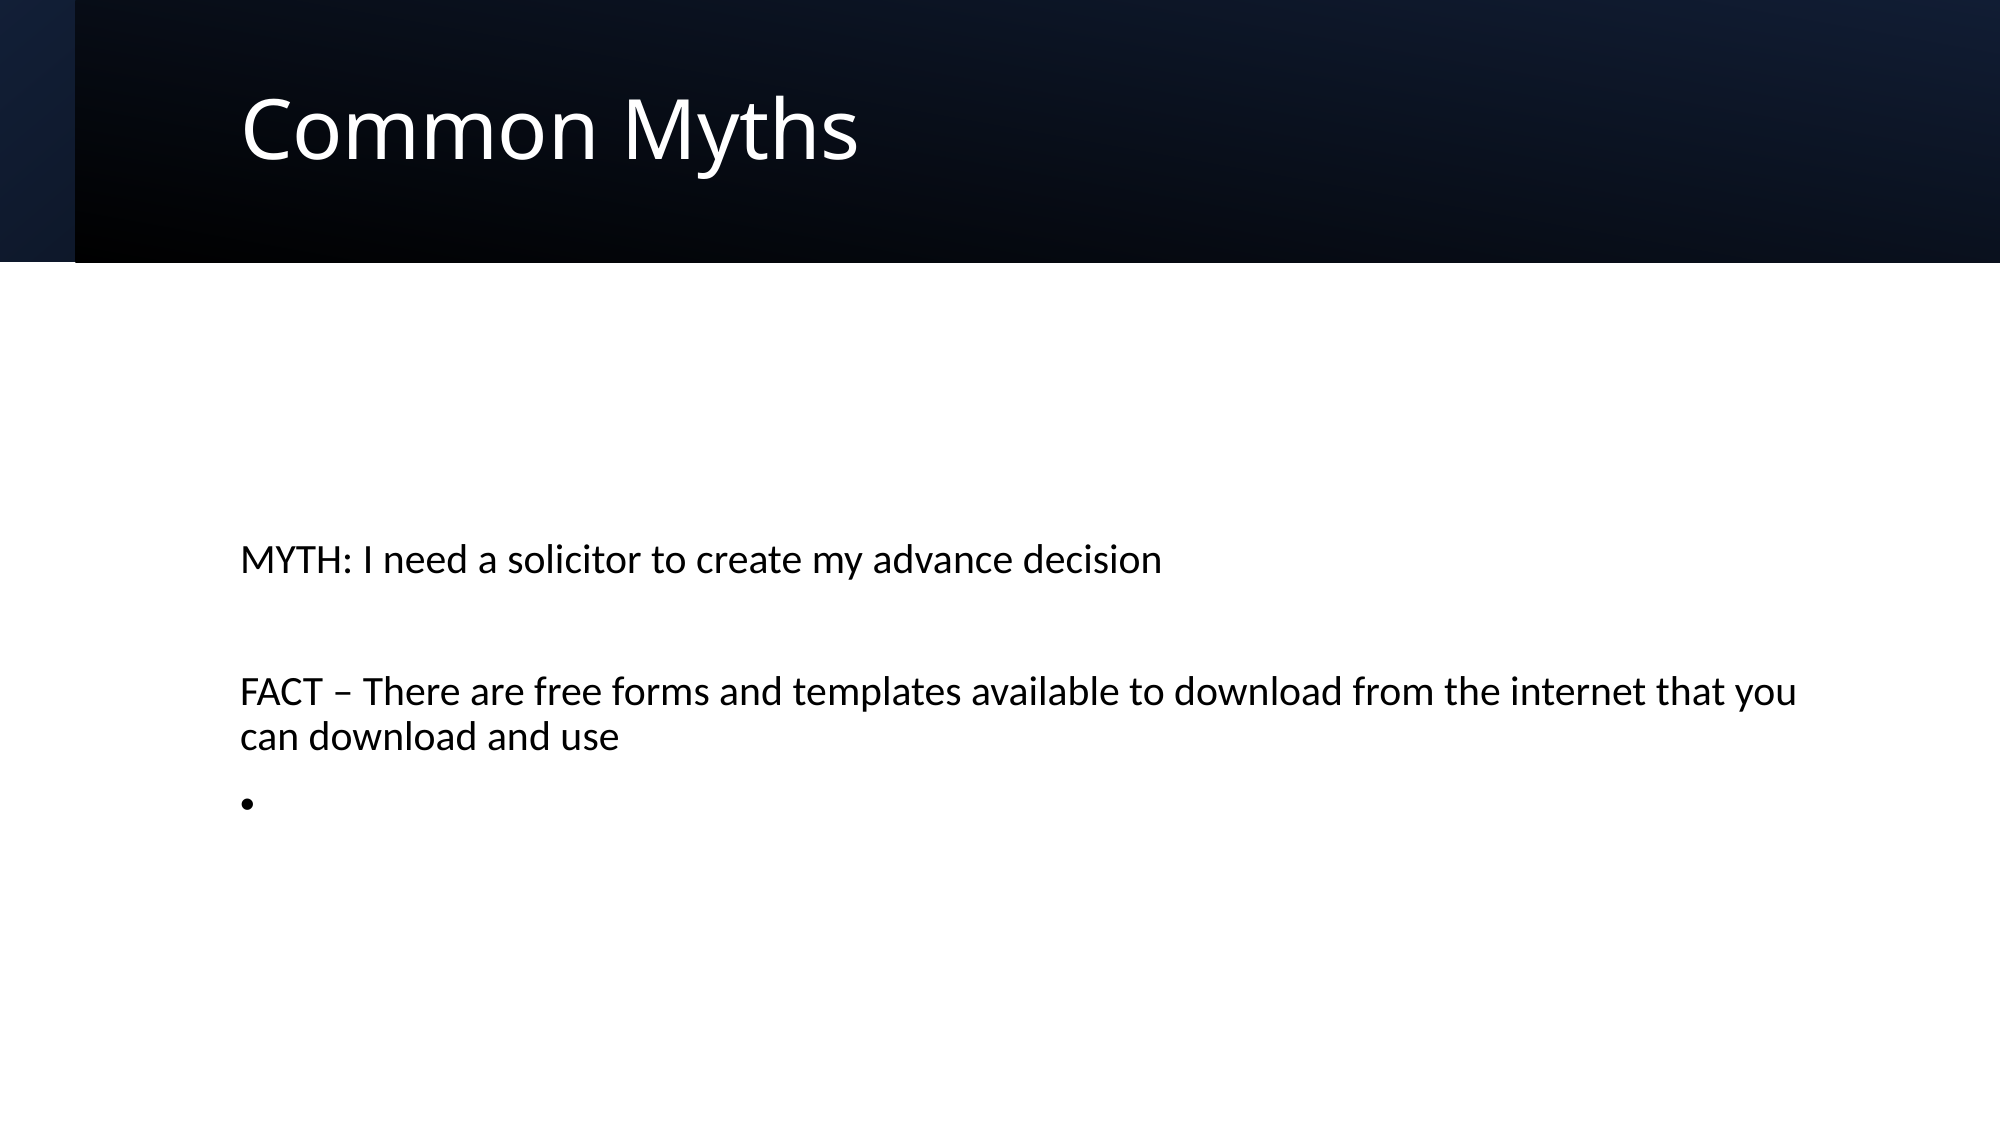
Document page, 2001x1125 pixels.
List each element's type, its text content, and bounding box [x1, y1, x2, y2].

text_box [0, 0, 2000, 1125]
list MYTH: I need a solicitor to create my advance decision FACT – There are free forms and templates available to download from the internet that you can download and use [225, 380, 1821, 985]
title Common Myths [225, 48, 1849, 218]
